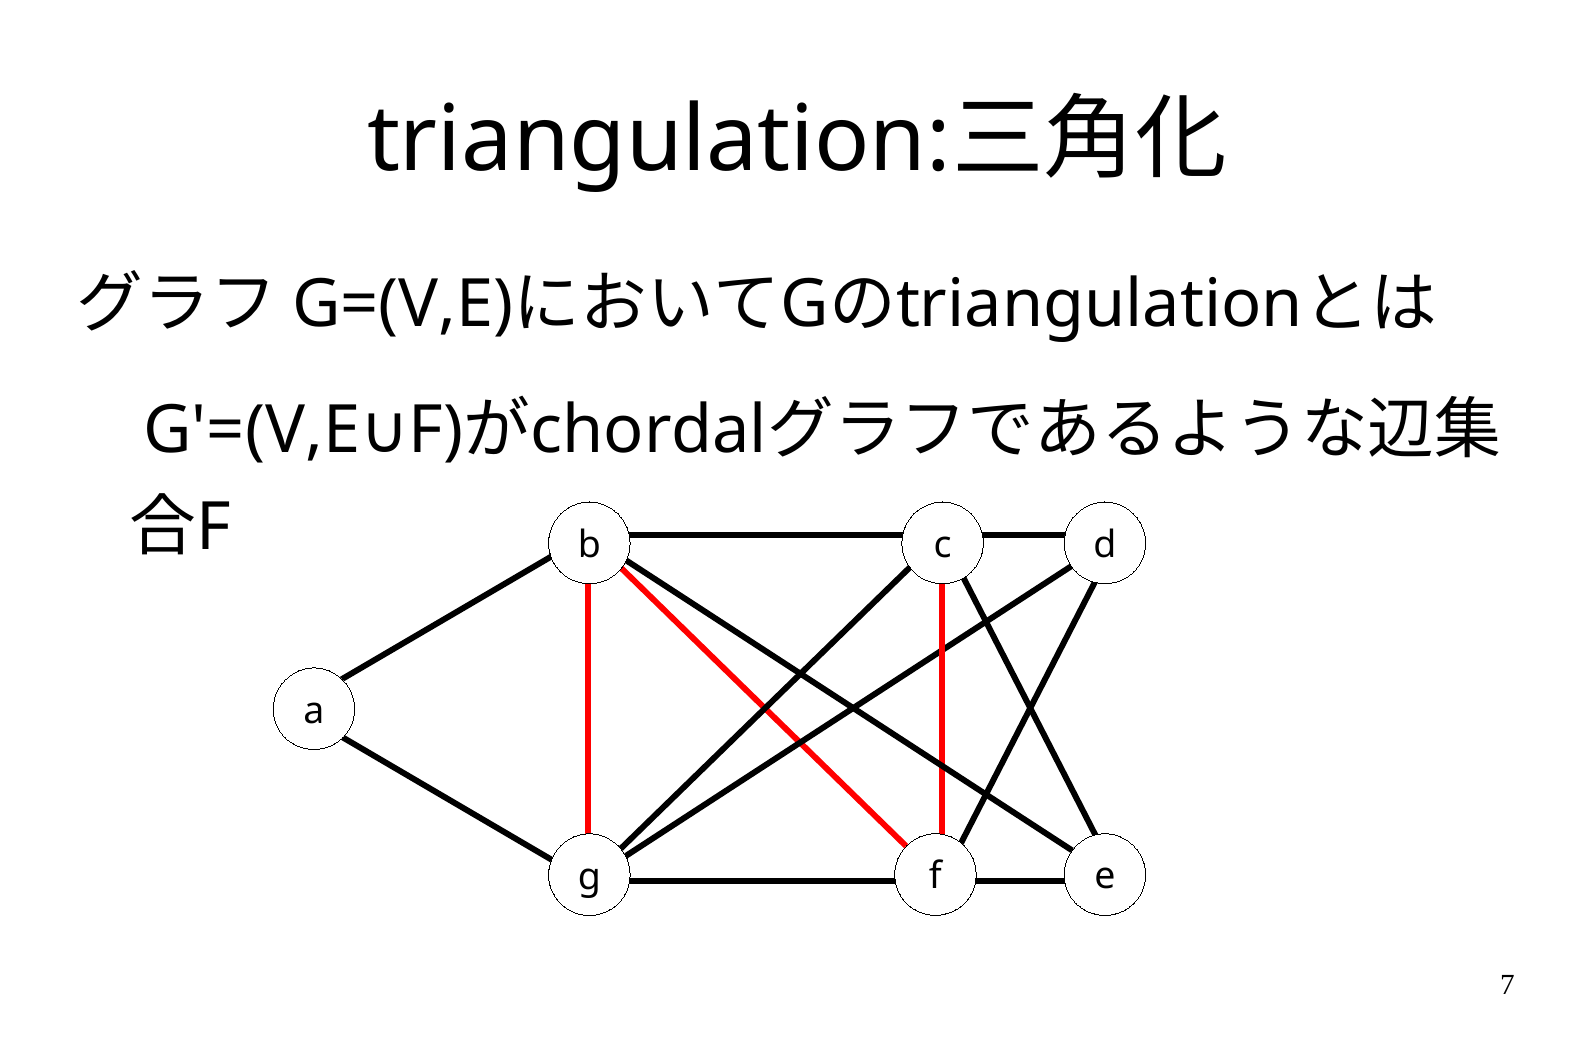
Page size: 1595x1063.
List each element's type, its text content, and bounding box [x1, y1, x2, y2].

text_box b [548, 501, 631, 584]
text_box d [1064, 501, 1146, 584]
text_box e [1064, 833, 1146, 916]
text_box f [894, 833, 977, 916]
list グラフ G=(V,E)においてGのtriangulationとは G'=(V,E∪F)がchordalグラフであるような辺集合F F={(b,f),(b,g),(c,f)} [59, 248, 1536, 1034]
text_box a [273, 667, 355, 750]
text_box g [548, 833, 631, 916]
title triangulation:三角化 [79, 42, 1515, 220]
text_box c [901, 501, 984, 584]
